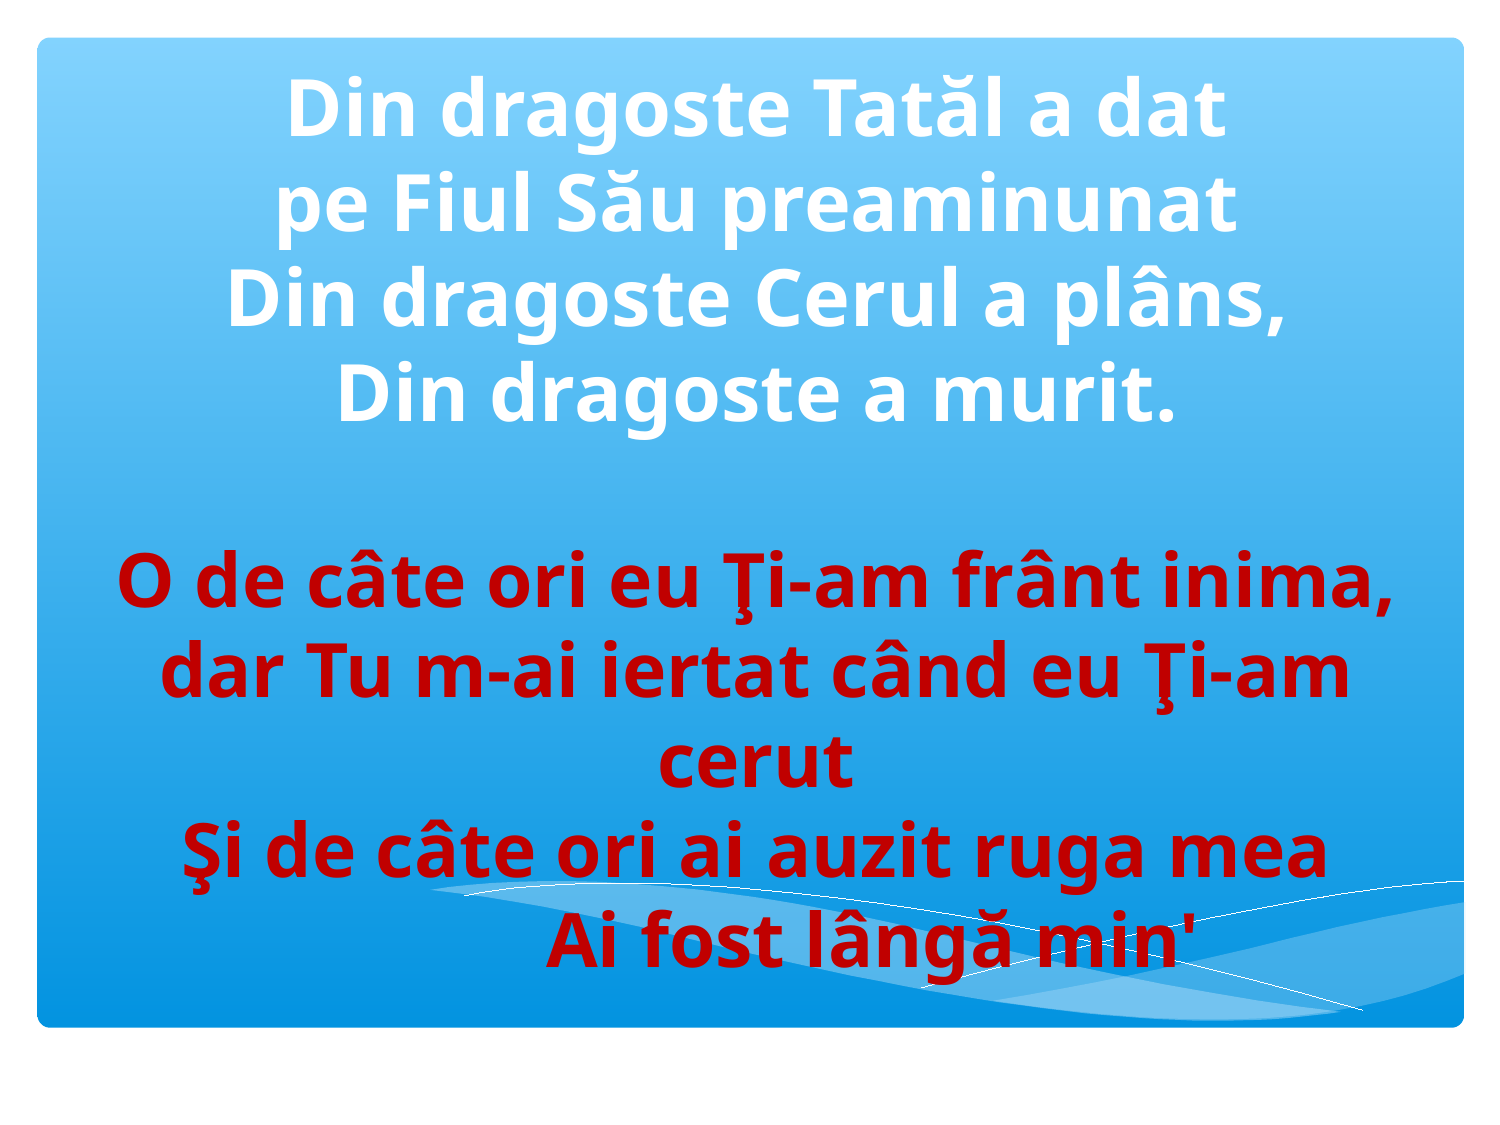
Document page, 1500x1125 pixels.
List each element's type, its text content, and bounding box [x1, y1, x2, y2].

text_box Din dragoste Tatăl a dat pe Fiul Său preaminunat Din dragoste Cerul a plâns, Din dragoste a murit. O de câte ori eu Ţi-am frânt inima, dar Tu m-ai iertat când eu Ţi-am cerut Şi de câte ori ai auzit ruga mea Ai fost lângă min' [50, 49, 1463, 991]
